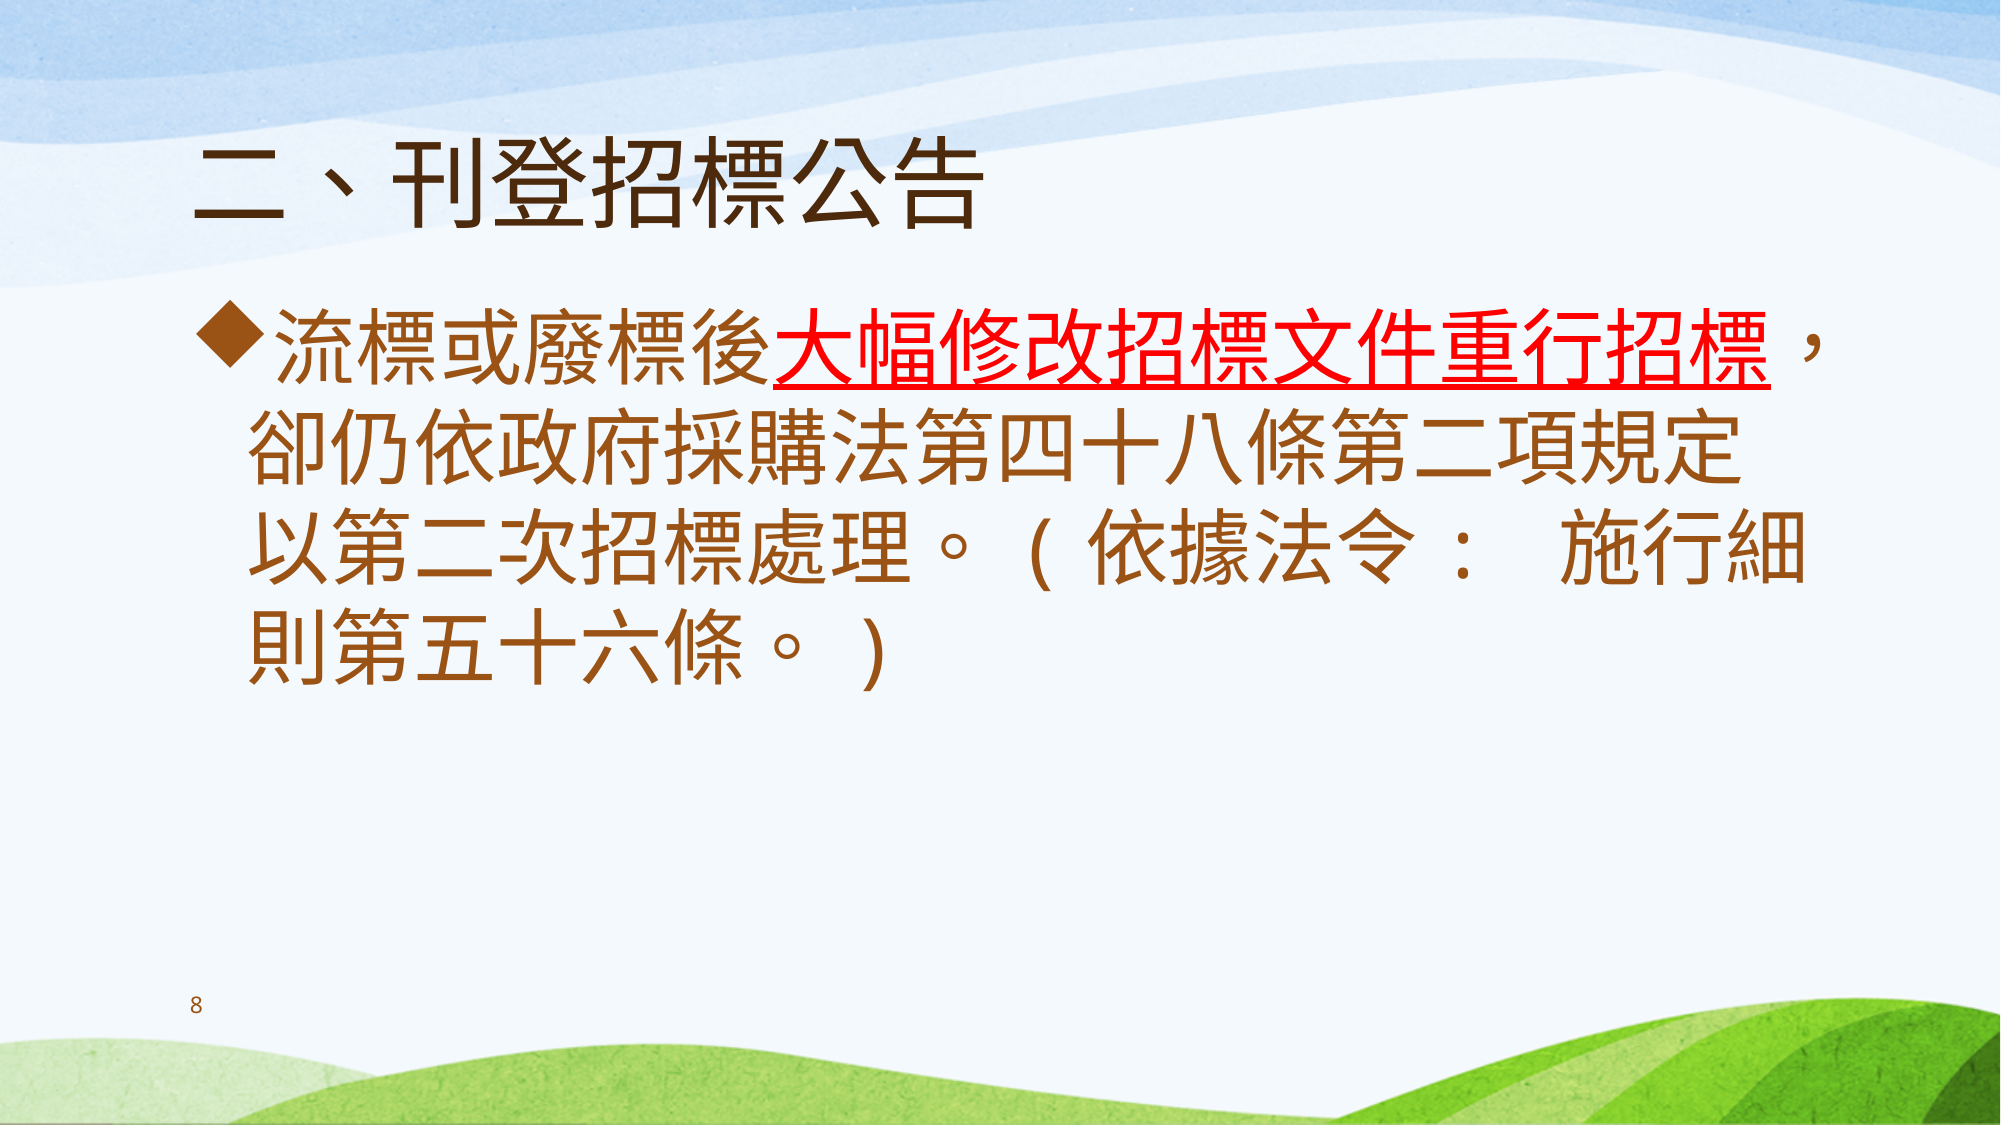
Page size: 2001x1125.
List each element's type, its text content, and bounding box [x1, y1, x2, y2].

slide_number <編號> [174, 987, 300, 1025]
list 流標或廢標後大幅修改招標文件重行招標，卻仍依政府採購法第四十八條第二項規定以第二次招標處理。(依據法令: 施行細則第五十六條。) [174, 287, 1825, 1125]
picture [0, 0, 2001, 1125]
title 二、刊登招標公告 [174, 50, 1825, 250]
